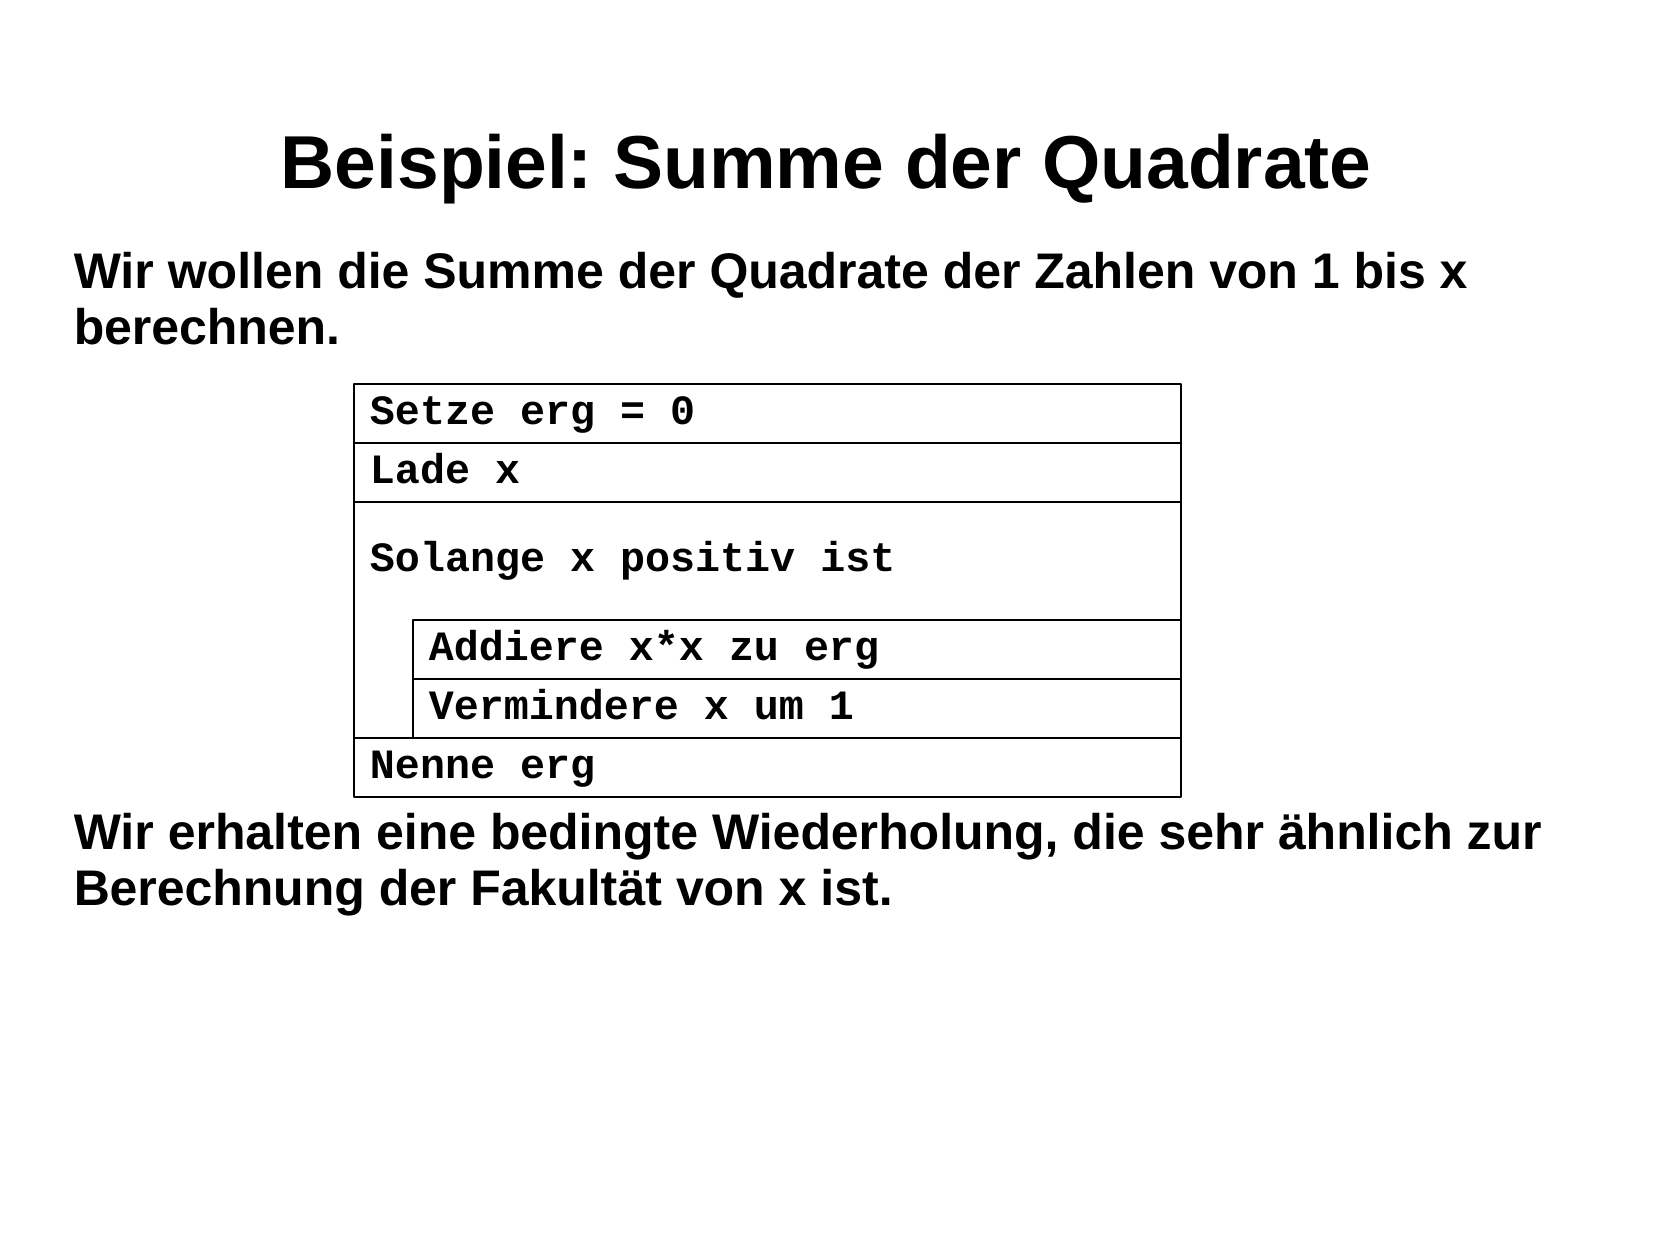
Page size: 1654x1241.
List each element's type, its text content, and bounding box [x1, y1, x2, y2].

text_box Solange x positiv ist [354, 502, 1182, 620]
text_box Setze erg = 0 [354, 383, 1182, 442]
text_box Wir erhalten eine bedingte Wiederholung, die sehr ähnlich zur Berechnung der Fakultät von x ist. [59, 797, 1595, 924]
text_box Lade x [354, 442, 1182, 502]
text_box Nenne erg [354, 737, 1182, 798]
text_box Addiere x*x zu erg [413, 620, 1182, 679]
title Beispiel: Summe der Quadrate [88, 78, 1565, 236]
text_box Wir wollen die Summe der Quadrate der Zahlen von 1 bis x berechnen. [59, 236, 1595, 363]
text_box Vermindere x um 1 [413, 679, 1182, 737]
